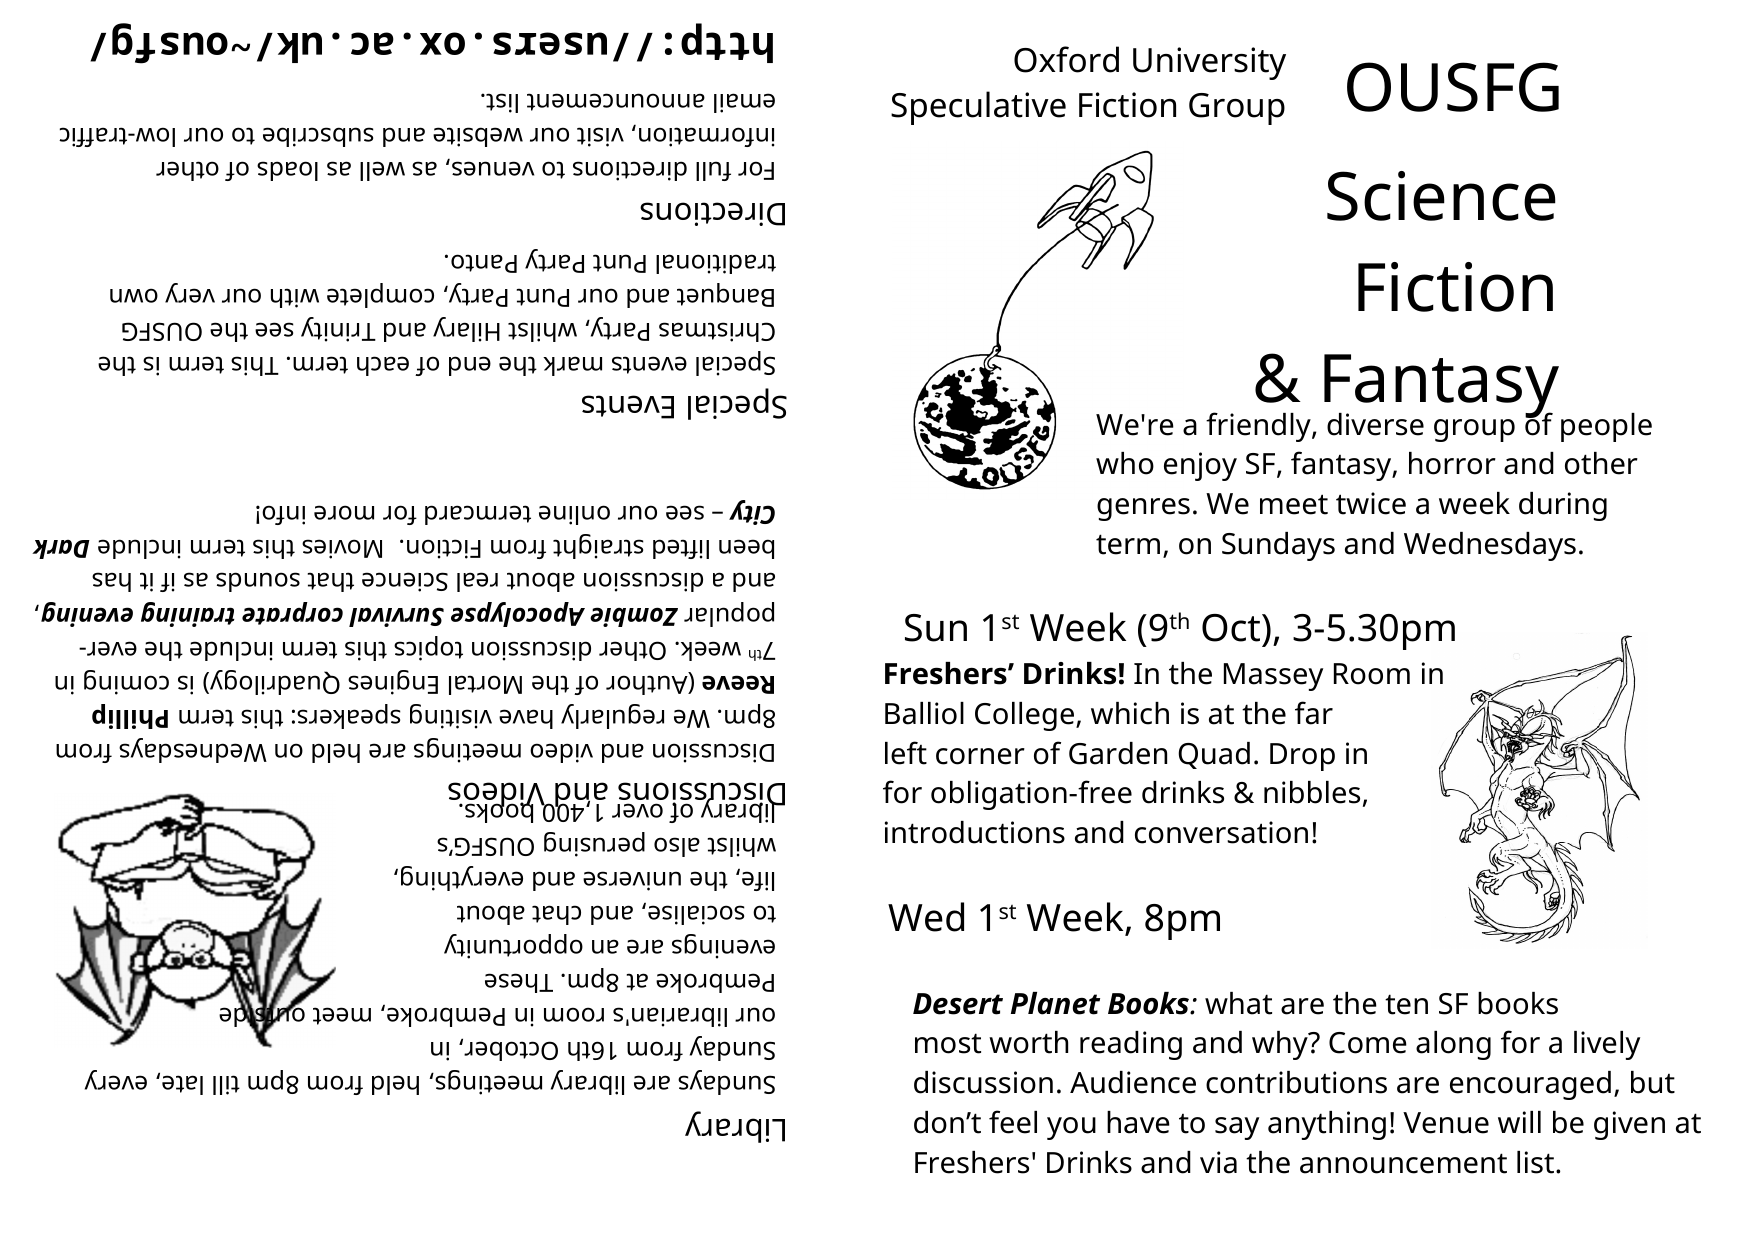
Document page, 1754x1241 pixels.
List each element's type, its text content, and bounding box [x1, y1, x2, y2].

text_box Desert Planet Books: what are the ten SF books most worth reading and why? Come along for a lively discussion. Audience contributions are encouraged, but don’t feel you have to say anything! Venue will be given at Freshers' Drinks and via the announcement list. [897, 975, 1754, 1205]
picture [892, 141, 1184, 500]
text_box Library [643, 1087, 803, 1161]
text_box Freshers’ Drinks! In the Massey Room in Balliol College, which is at the far left corner of Garden Quad. Drop in for obligation-free drinks & nibbles, introductions and conversation! [867, 646, 1468, 1010]
text_box Discussion and video meetings are held on Wednesdays from 8pm. We regularly have visiting speakers: this term Phillip Reeve (Author of the Mortal Engines Quadrilogy) is coming in 7th week. Other discussion topics this term include the ever-popular Zombie Apocolypse Survival corprate training evening, and a discussion about real Science that sounds as if it has been lifted straight from Fiction. Movies this term include Dark City – see our online termcard for more info! [13, 455, 792, 779]
text_box Directions [590, 175, 803, 245]
text_box For full directions to venues, as well as loads of other information, visit our website and subscribe to our low-traffic email announcement list. [30, 90, 792, 197]
text_box Oxford University Speculative Fiction Group [875, 29, 1419, 132]
text_box Science Fiction & Fantasy [1237, 141, 1638, 396]
text_box Sundays are library meetings, held from 8pm till late, every Sunday from 16th October, in our librarian's room in Pembroke, meet outside Pembroke at 8pm. These evenings are an opportunity to socialise, and chat about life, the universe and everything, whilst also perusing OUSFG’s library of over 1,400 books. [33, 779, 792, 1112]
picture [1468, 673, 1648, 949]
text_box http://users.ox.ac.uk/~ousfg/ [67, 22, 790, 84]
text_box Discussions and Videos [354, 750, 803, 824]
text_box OUSFG [1419, 32, 1606, 128]
text_box Special Events [514, 363, 803, 438]
text_box We're a friendly, diverse group of people who enjoy SF, fantasy, horror and other genres. We meet twice a week during term, on Sundays and Wednesdays. [1081, 396, 1674, 673]
text_box Special events mark the end of each term. This term is the Christmas Party, whilst Hilary and Trinity see the OUSFG Banquet and our Punt Party, complete with our very own traditional Punt Party Panto. [13, 255, 792, 392]
text_box Sun 1st Week (9th Oct), 3-5.30pm [888, 593, 1546, 657]
